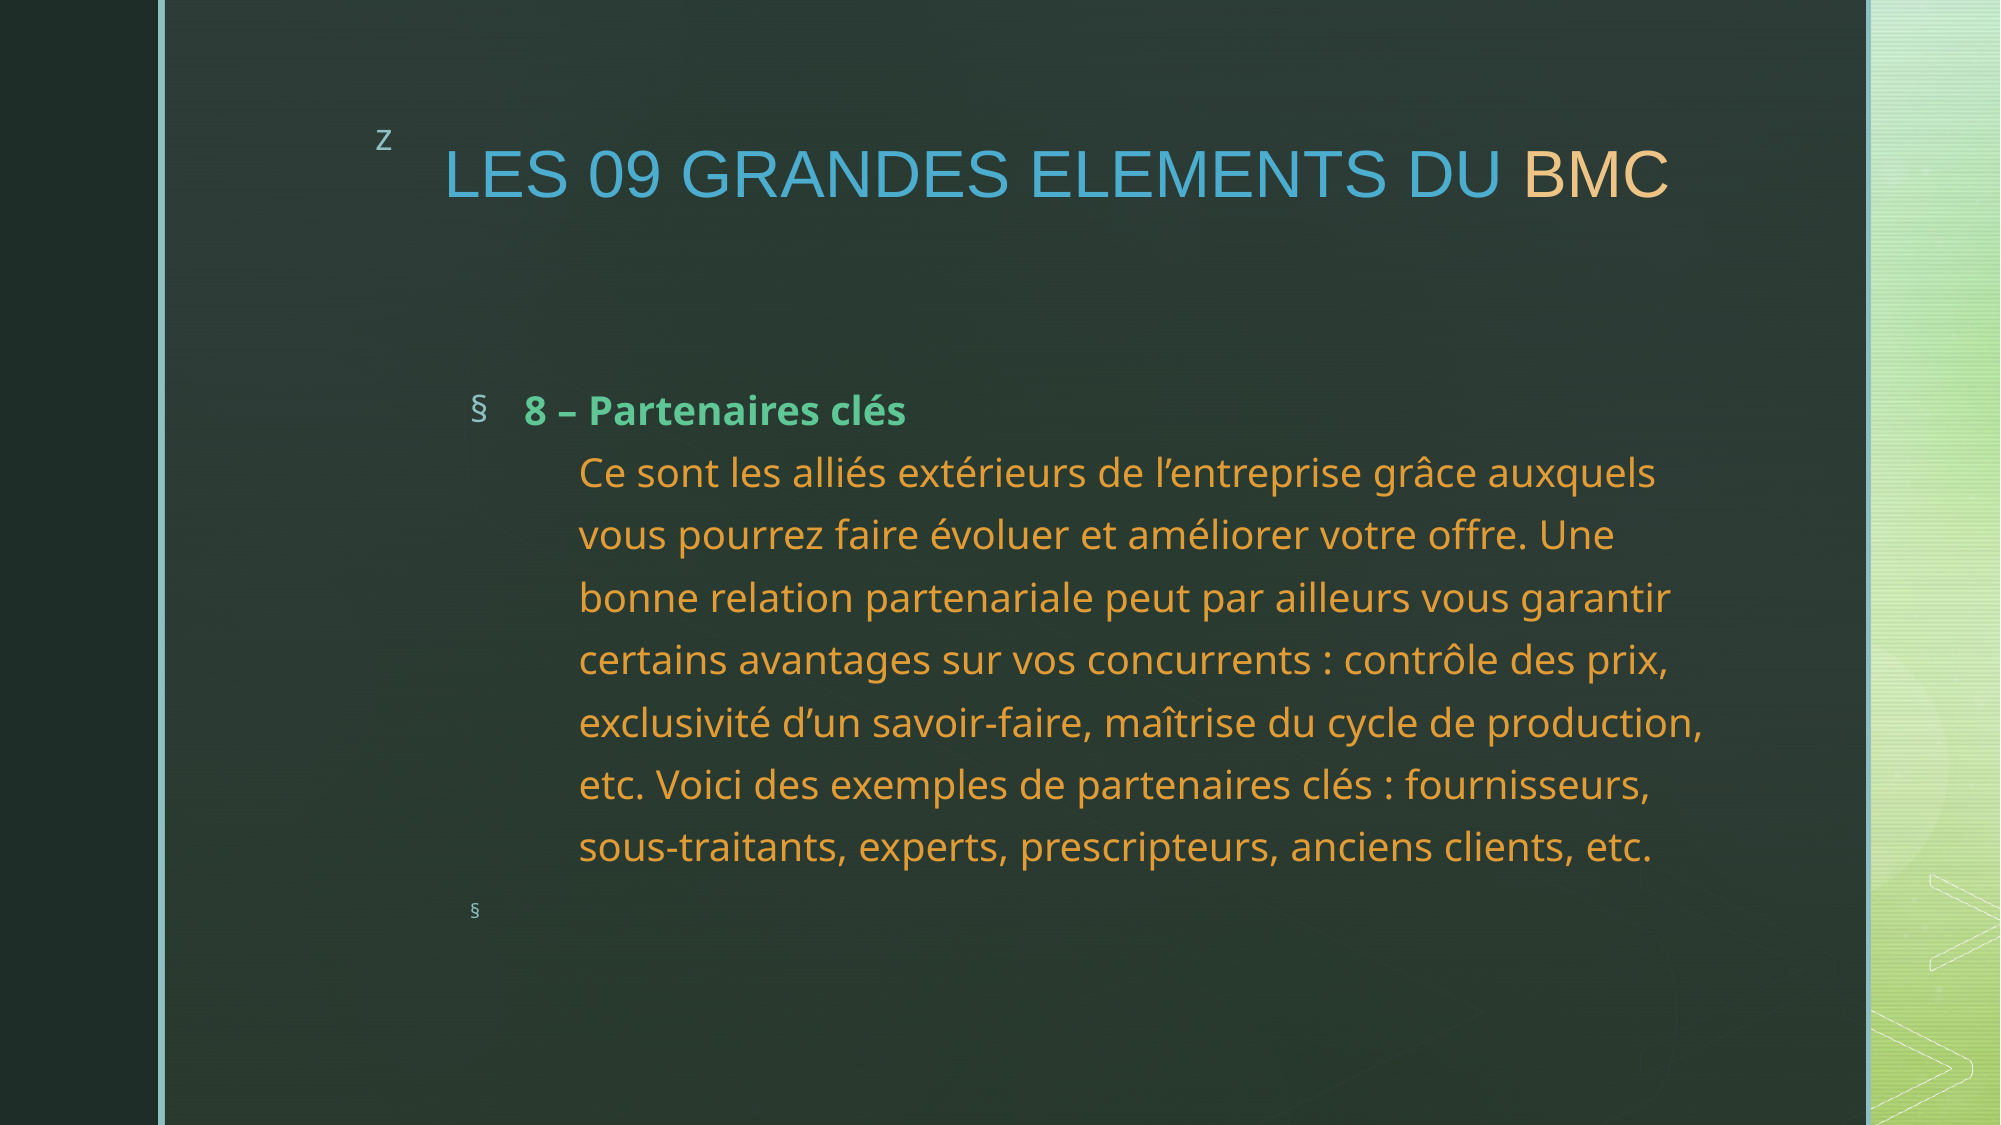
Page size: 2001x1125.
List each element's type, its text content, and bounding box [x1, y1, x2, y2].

list 8 – Partenaires clés Ce sont les alliés extérieurs de l’entreprise grâce auxquels vous pourrez faire évoluer et améliorer votre offre. Une bonne relation partenariale peut par ailleurs vous garantir certains avantages sur vos concurrents : contrôle des prix, exclusivité d’un savoir-faire, maîtrise du cycle de production, etc. Voici des exemples de partenaires clés : fournisseurs, sous-traitants, experts, prescripteurs, anciens clients, etc. [454, 336, 1734, 993]
title LES 09 GRANDES ELEMENTS DU BMC [428, 132, 1734, 310]
